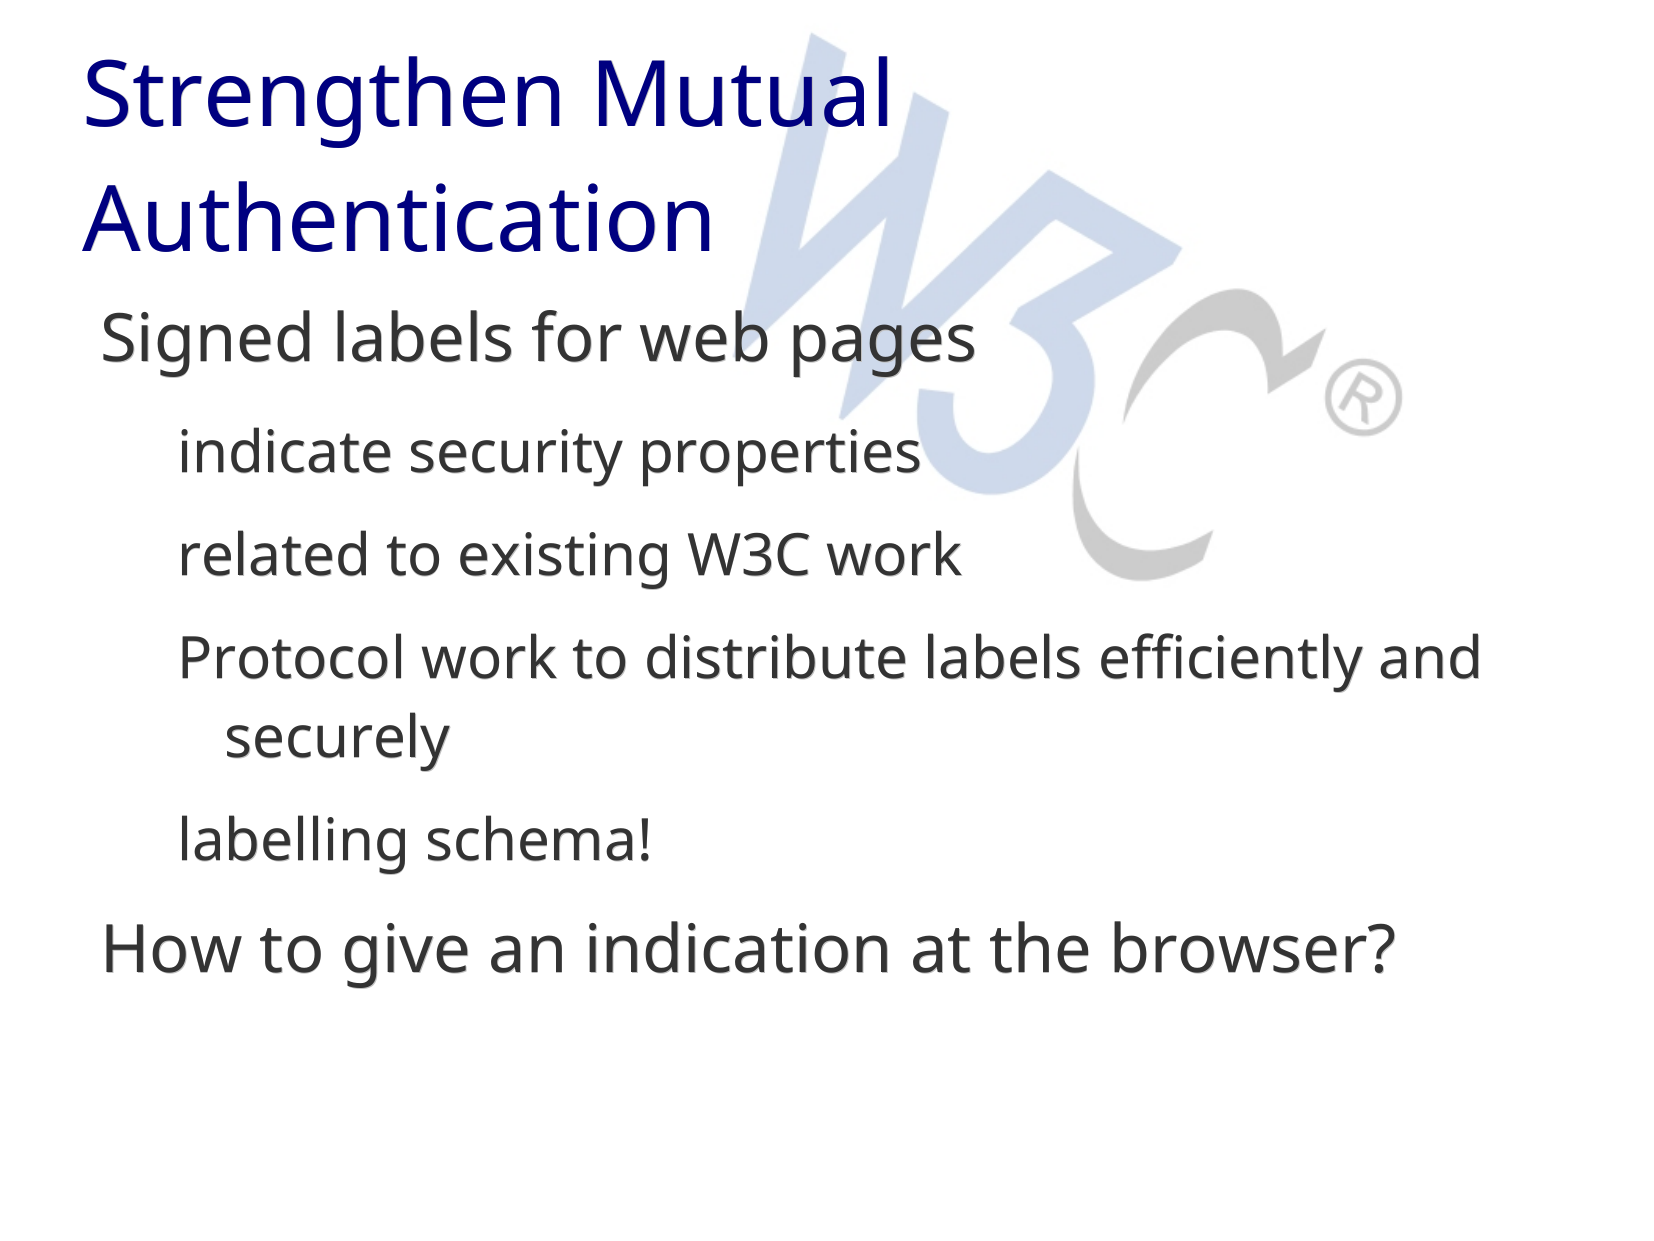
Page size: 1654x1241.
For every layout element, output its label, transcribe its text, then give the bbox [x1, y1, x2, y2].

title Strengthen Mutual Authentication [82, 49, 1536, 257]
picture [403, 0, 1654, 605]
list Signed labels for web pages indicate security properties related to existing W3C work Protocol work to distribute labels efficiently and securely labelling schema! How to give an indication at the browser? [82, 290, 1571, 1109]
